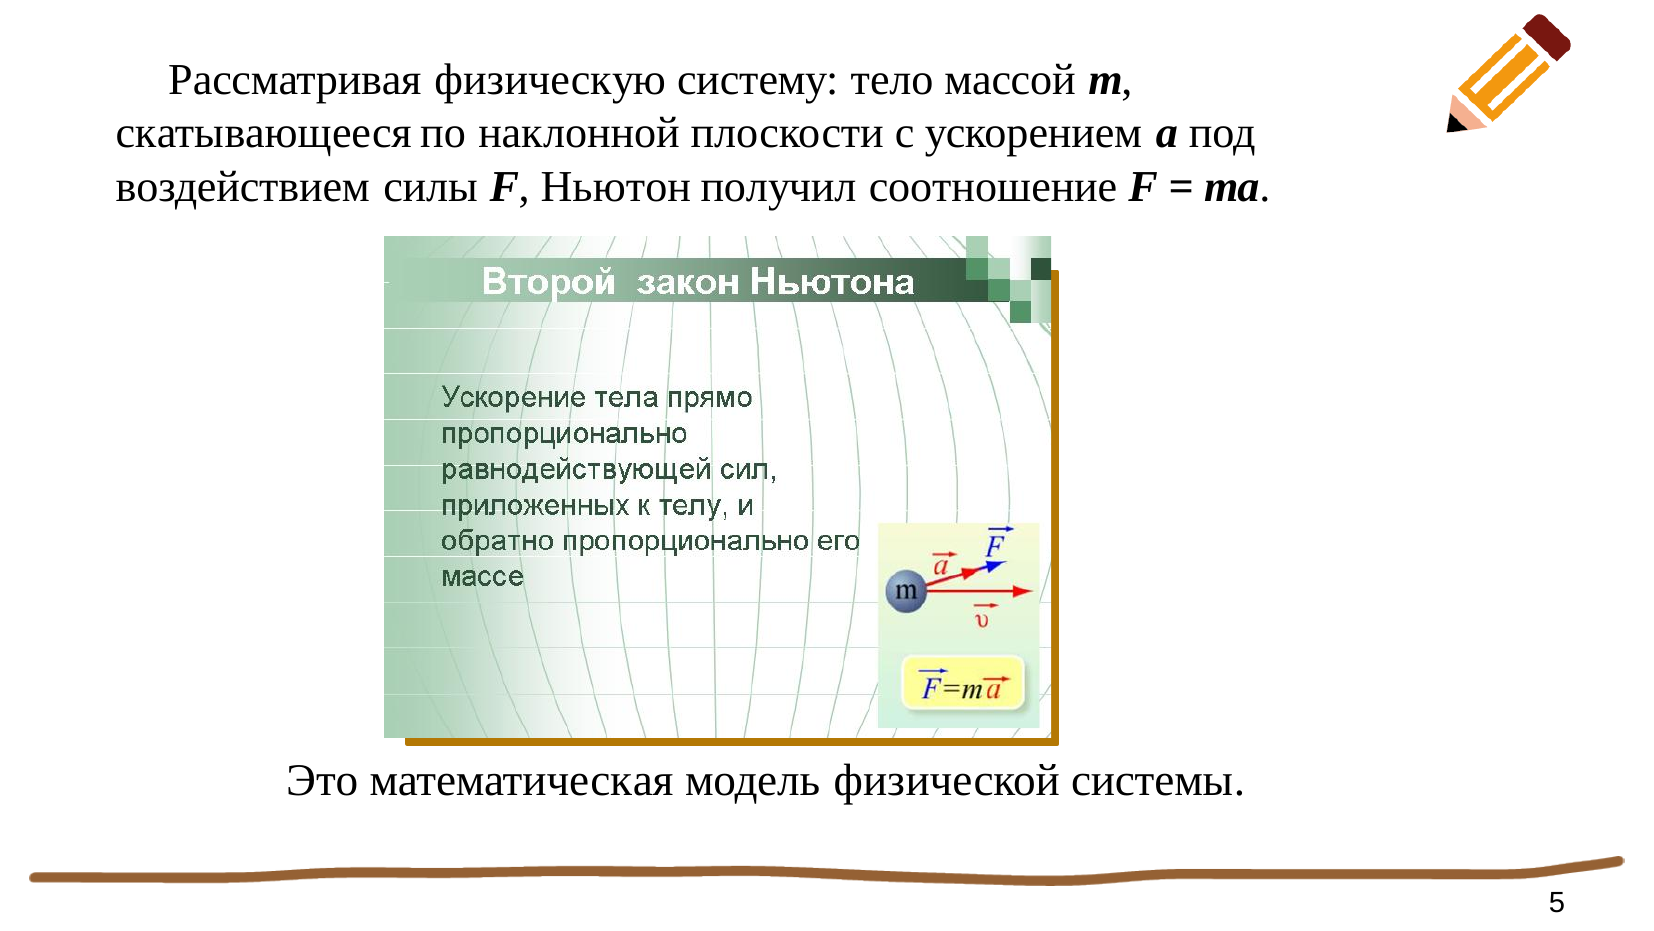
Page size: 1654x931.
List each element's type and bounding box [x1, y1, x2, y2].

picture [88, 37, 1338, 832]
text_box [1052, 271, 1058, 738]
picture [29, 856, 1625, 886]
picture [1446, 14, 1571, 133]
